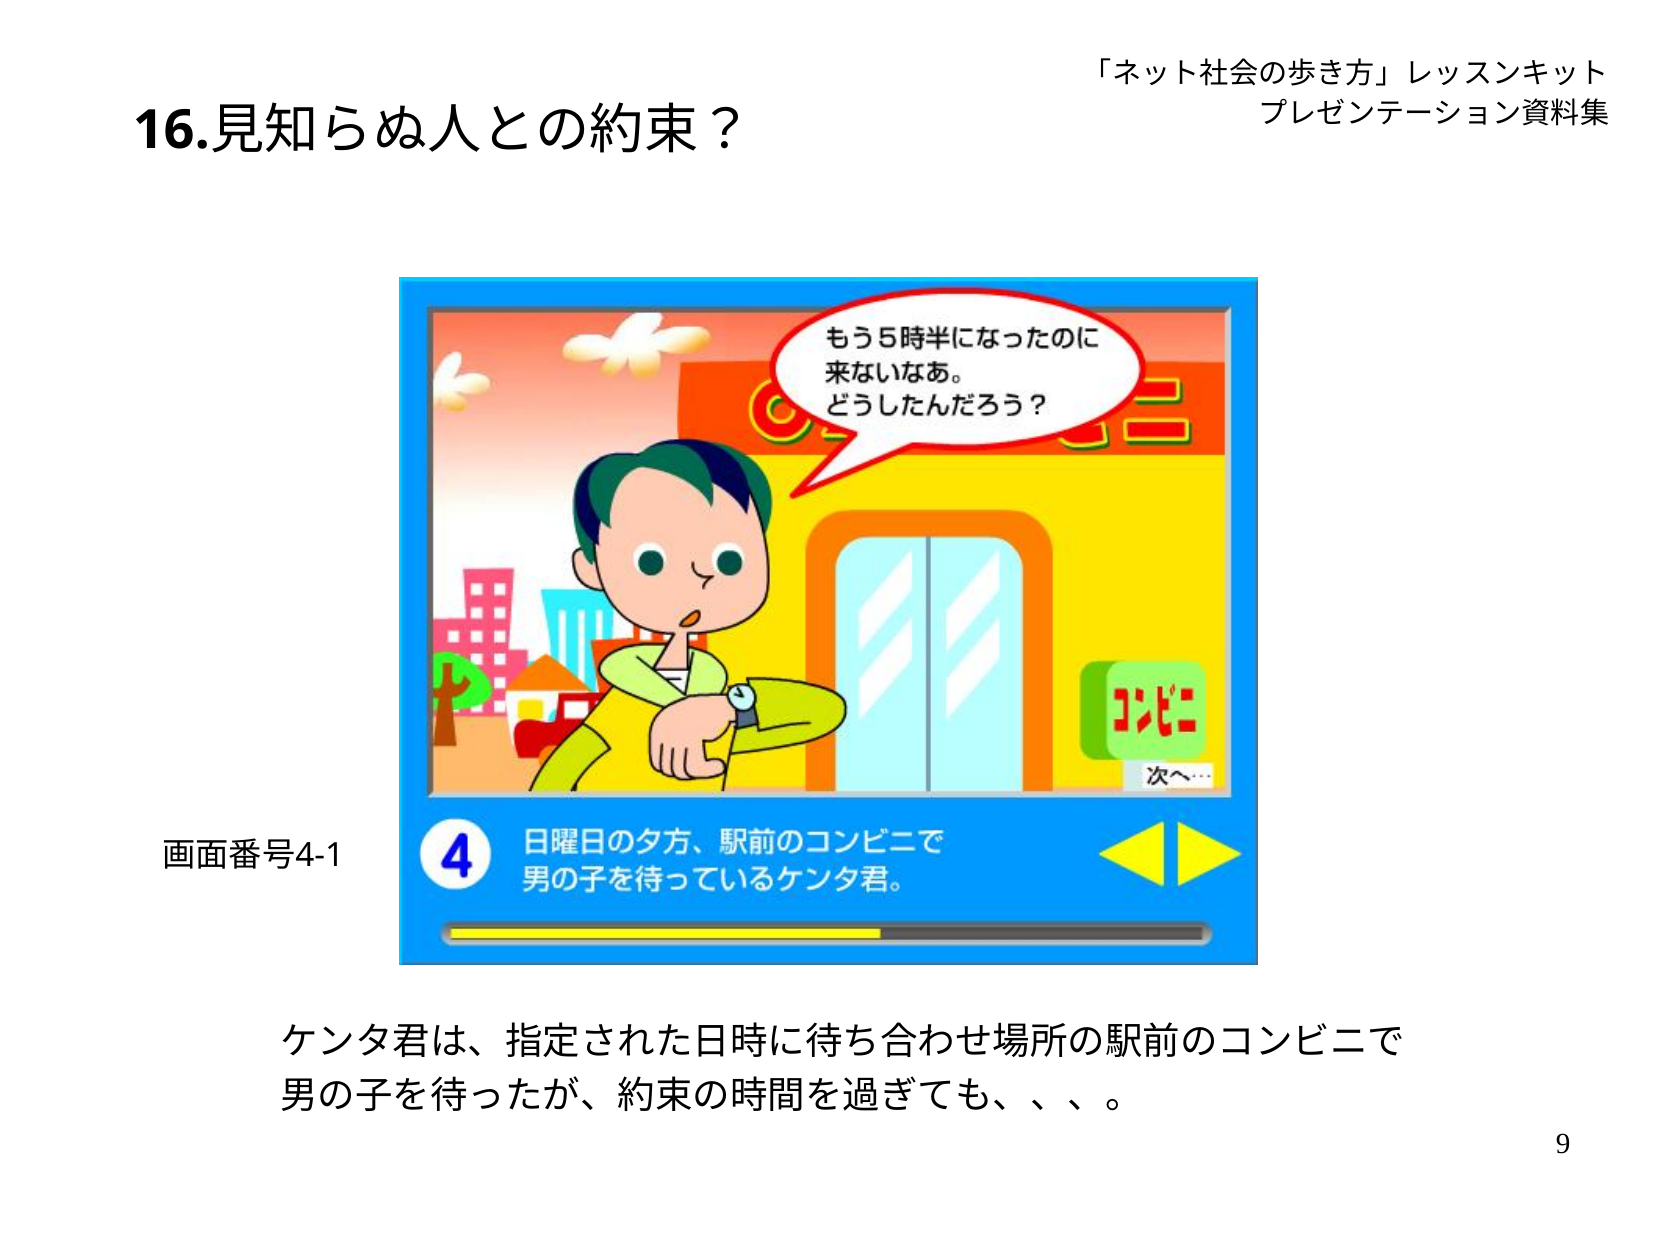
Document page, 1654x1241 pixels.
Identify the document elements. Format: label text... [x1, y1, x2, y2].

text_box 「ネット社会の歩き方」レッスンキット プレゼンテーション資料集 [1062, 44, 1625, 139]
text_box 16.見知らぬ人との約束？ [118, 88, 1241, 169]
picture [399, 277, 1258, 965]
text_box ケンタ君は、指定された日時に待ち合わせ場所の駅前のコンビニで男の子を待ったが、約束の時間を過ぎても、、、。 [265, 1003, 1447, 1128]
text_box 画面番号4-1 [147, 826, 384, 882]
